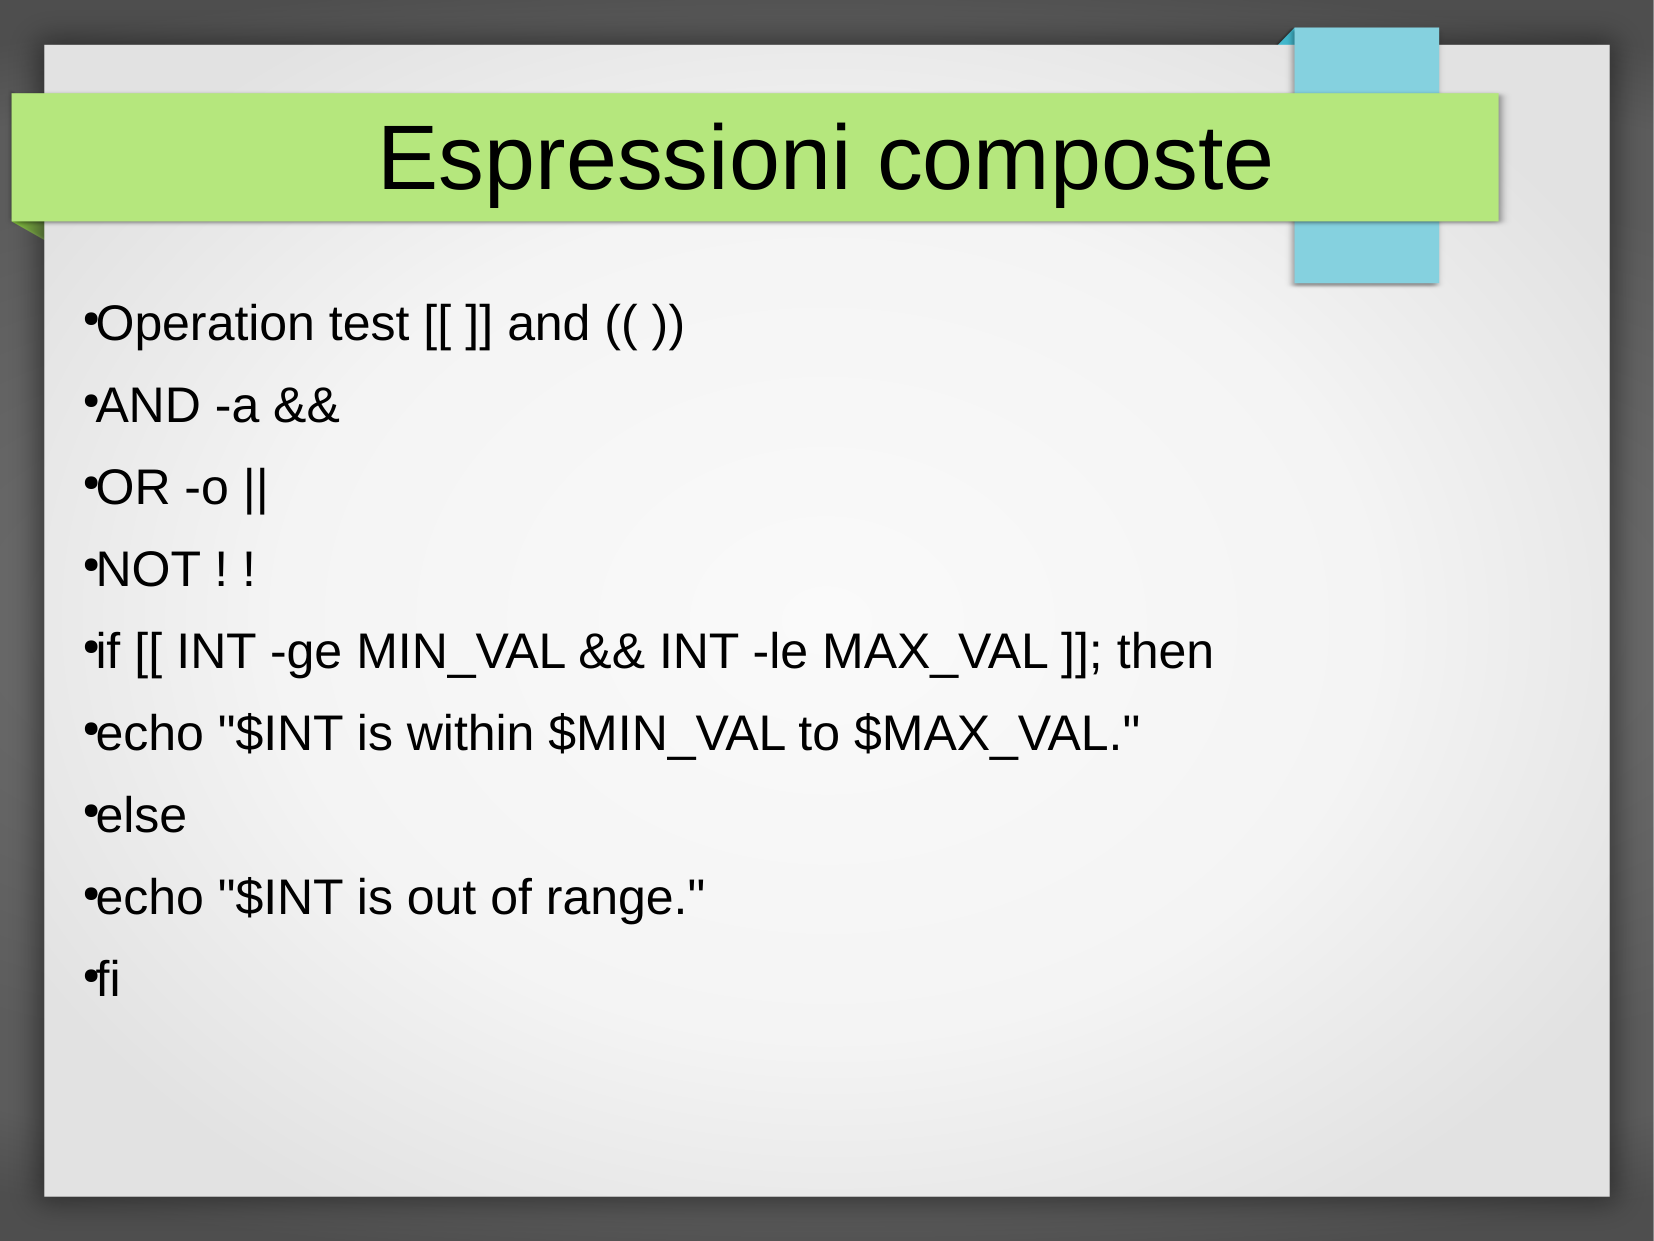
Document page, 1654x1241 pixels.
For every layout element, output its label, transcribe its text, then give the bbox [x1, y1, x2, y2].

list Operation test [[ ]] and (( )) AND -a && OR -o || NOT ! ! if [[ INT -ge MIN_VAL && INT -le MAX_VAL ]]; then echo "$INT is within $MIN_VAL to $MAX_VAL." else echo "$INT is out of range." fi [82, 290, 1571, 1010]
title Espressioni composte [82, 49, 1571, 257]
picture [0, 0, 1654, 1241]
